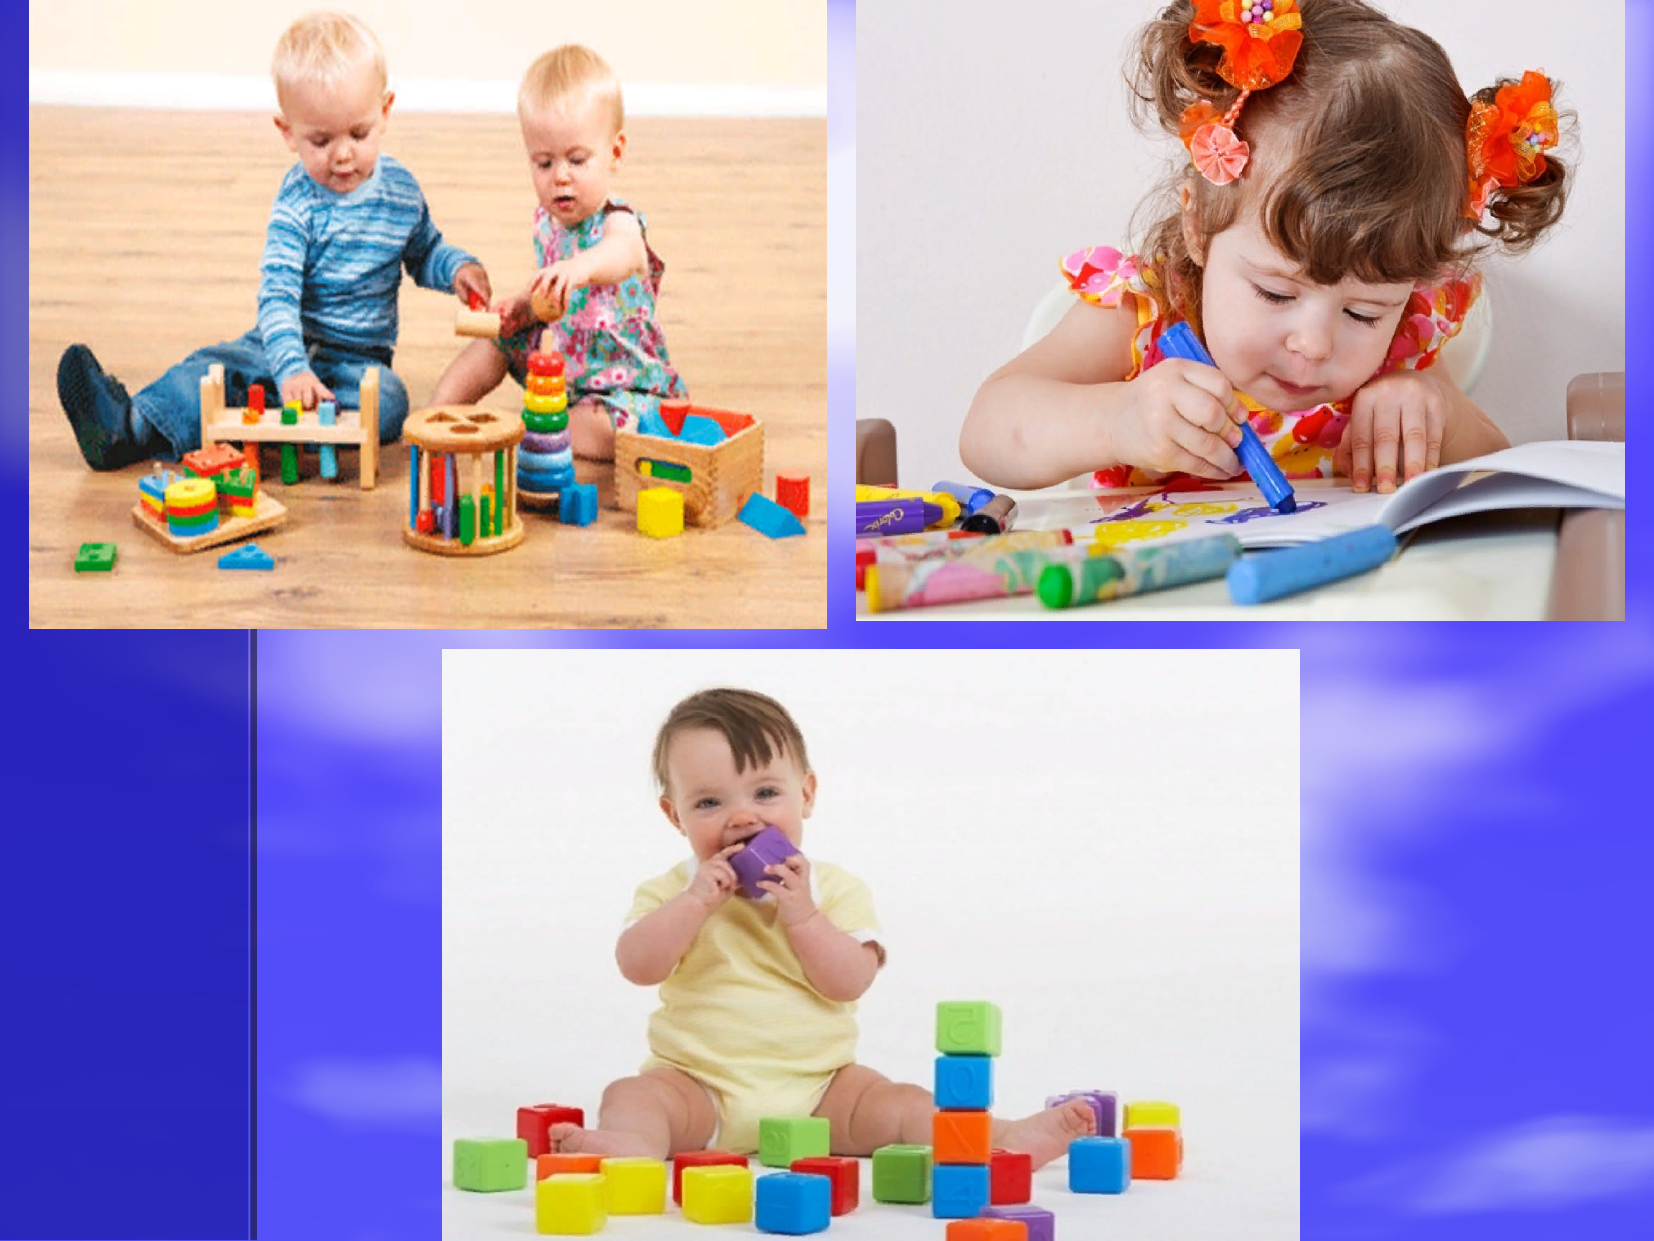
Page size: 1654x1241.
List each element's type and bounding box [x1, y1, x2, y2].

picture [856, 0, 1625, 621]
picture [29, 0, 827, 629]
picture [442, 649, 1300, 1241]
